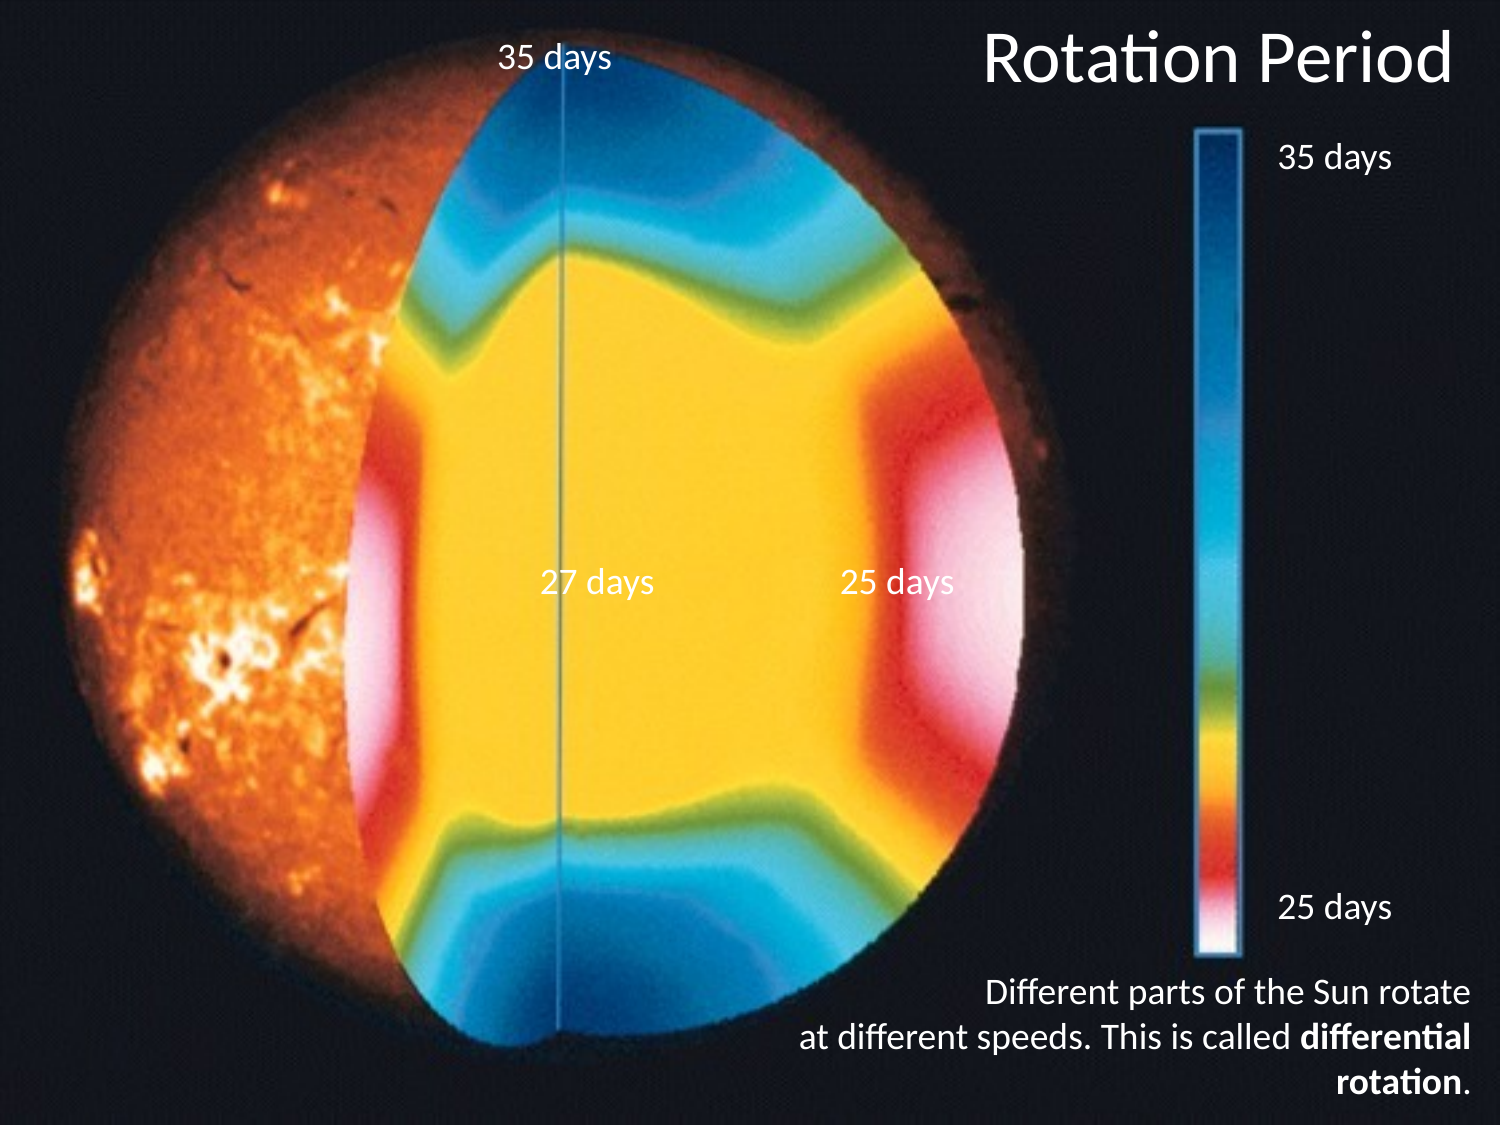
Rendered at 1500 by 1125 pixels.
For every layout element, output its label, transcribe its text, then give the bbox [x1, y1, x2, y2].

text_box 25 days [825, 549, 1025, 610]
text_box 35 days [1262, 124, 1450, 185]
text_box Different parts of the Sun rotate at different speeds. This is called differential rotation. [766, 959, 1487, 1110]
text_box 27 days [525, 549, 725, 610]
picture [0, 0, 1500, 1125]
picture [695, 122, 705, 127]
text_box 35 days [482, 24, 627, 85]
text_box Rotation Period [495, 0, 1471, 105]
picture [627, 176, 640, 180]
text_box 25 days [1262, 874, 1463, 935]
picture [535, 177, 543, 182]
